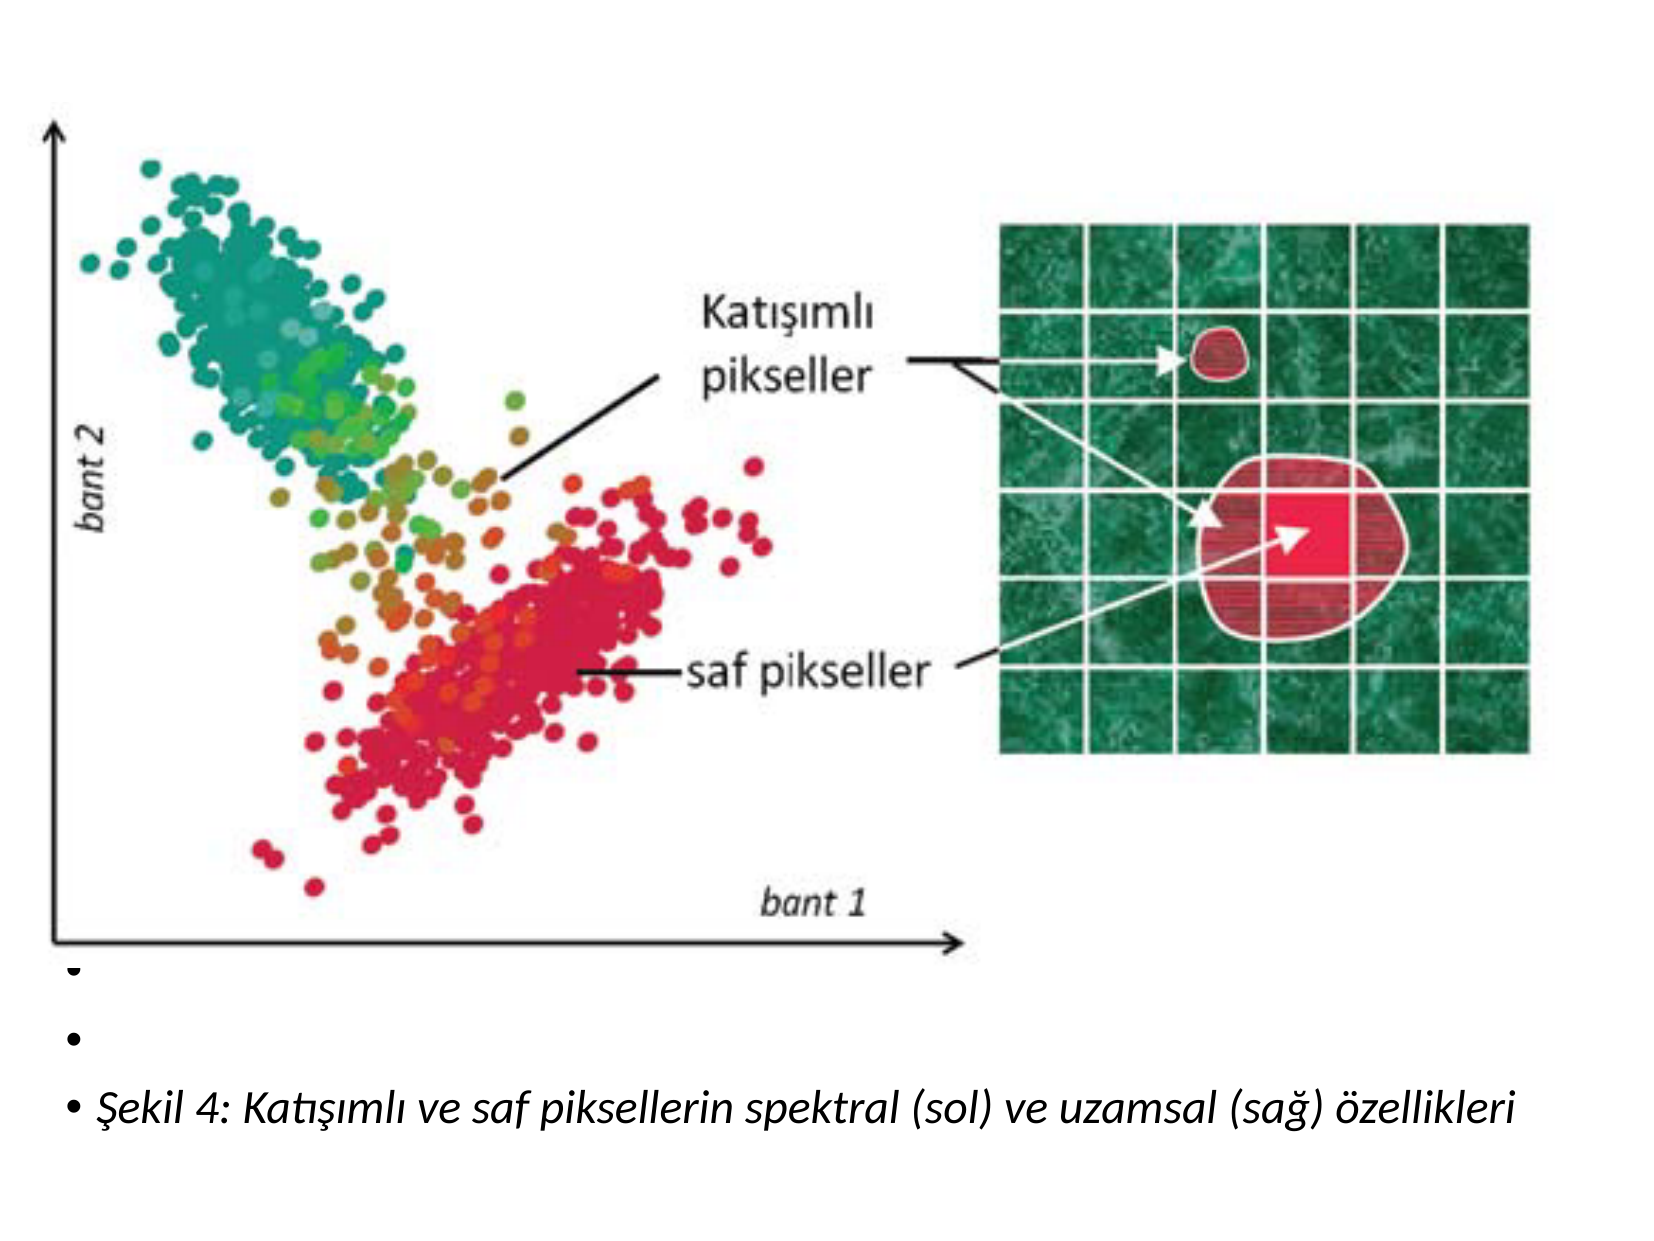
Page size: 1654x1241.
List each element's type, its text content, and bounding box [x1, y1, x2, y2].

list Şekil 4: Katışımlı ve saf piksellerin spektral (sol) ve uzamsal (sağ) özellikleri [50, 368, 1591, 1144]
picture [27, 102, 1555, 968]
